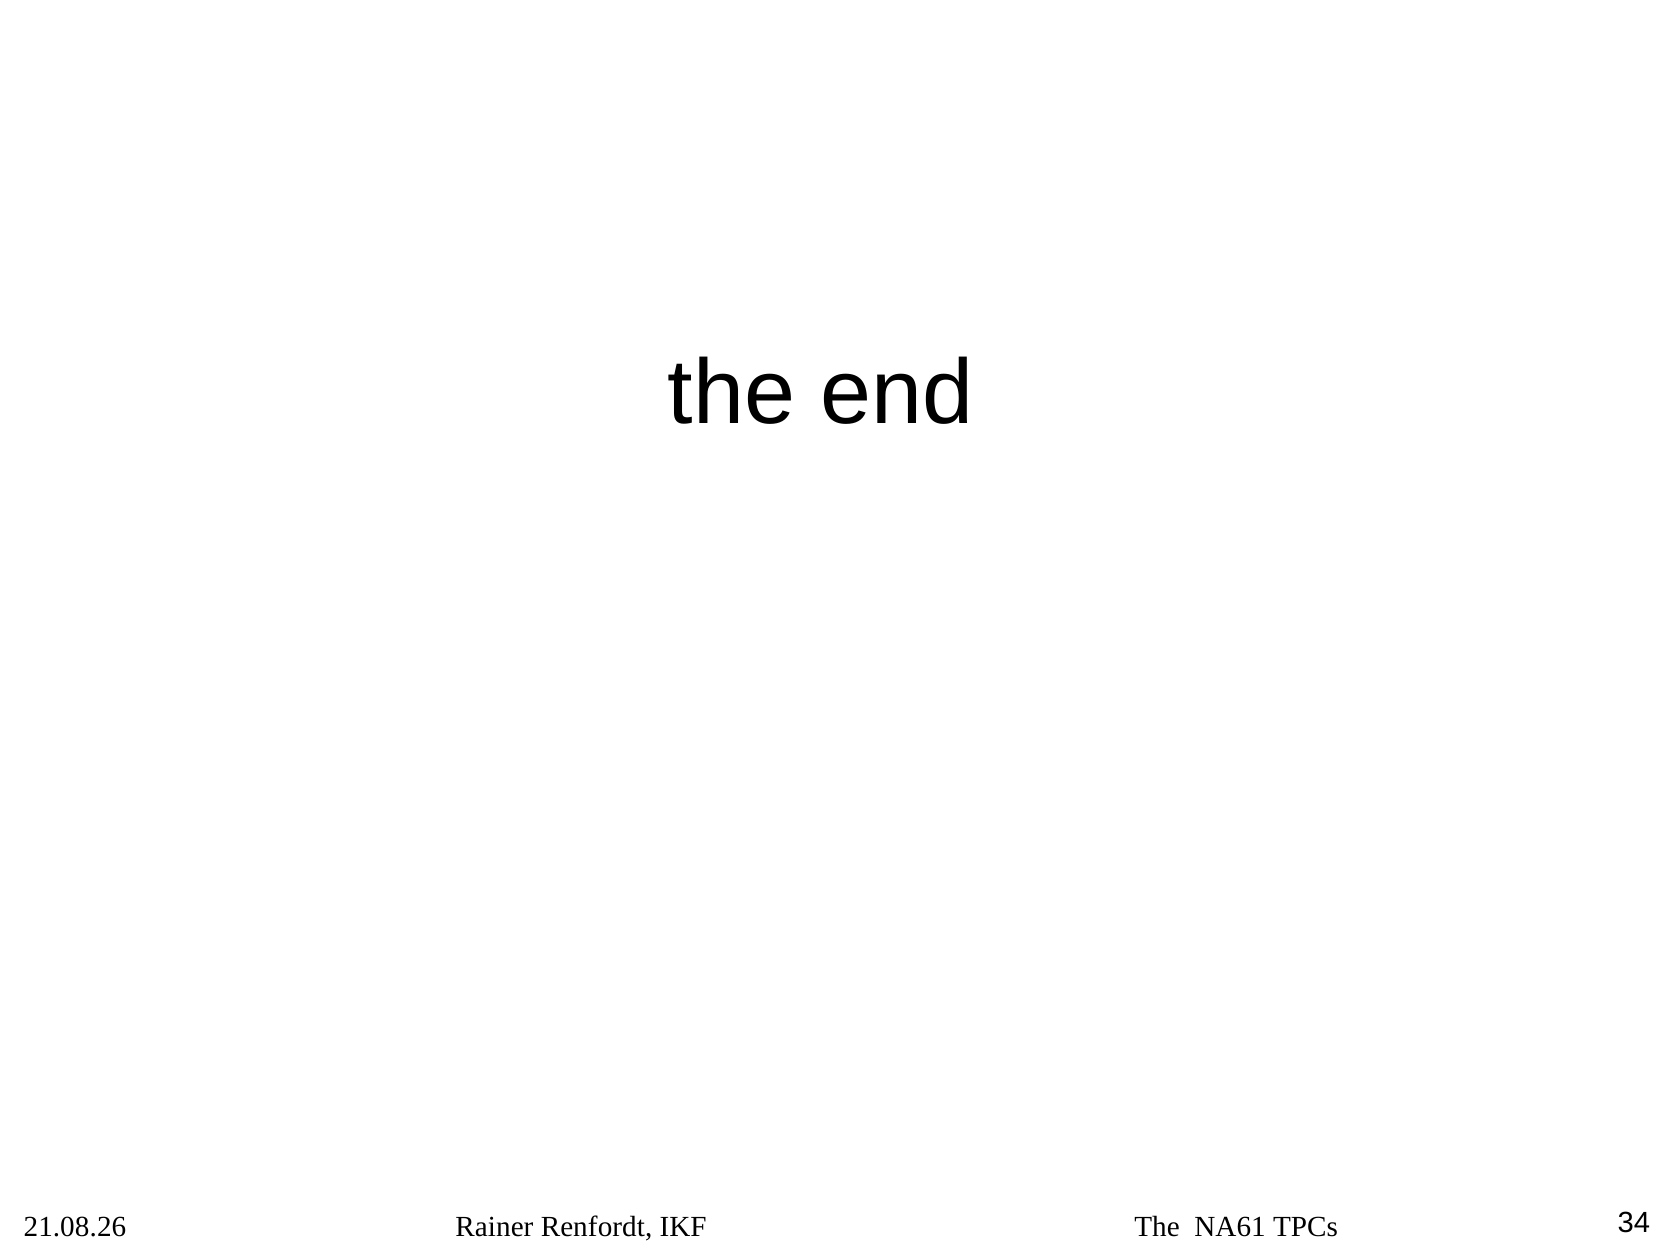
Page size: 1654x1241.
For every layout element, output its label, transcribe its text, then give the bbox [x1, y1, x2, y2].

title the end [76, 295, 1565, 488]
